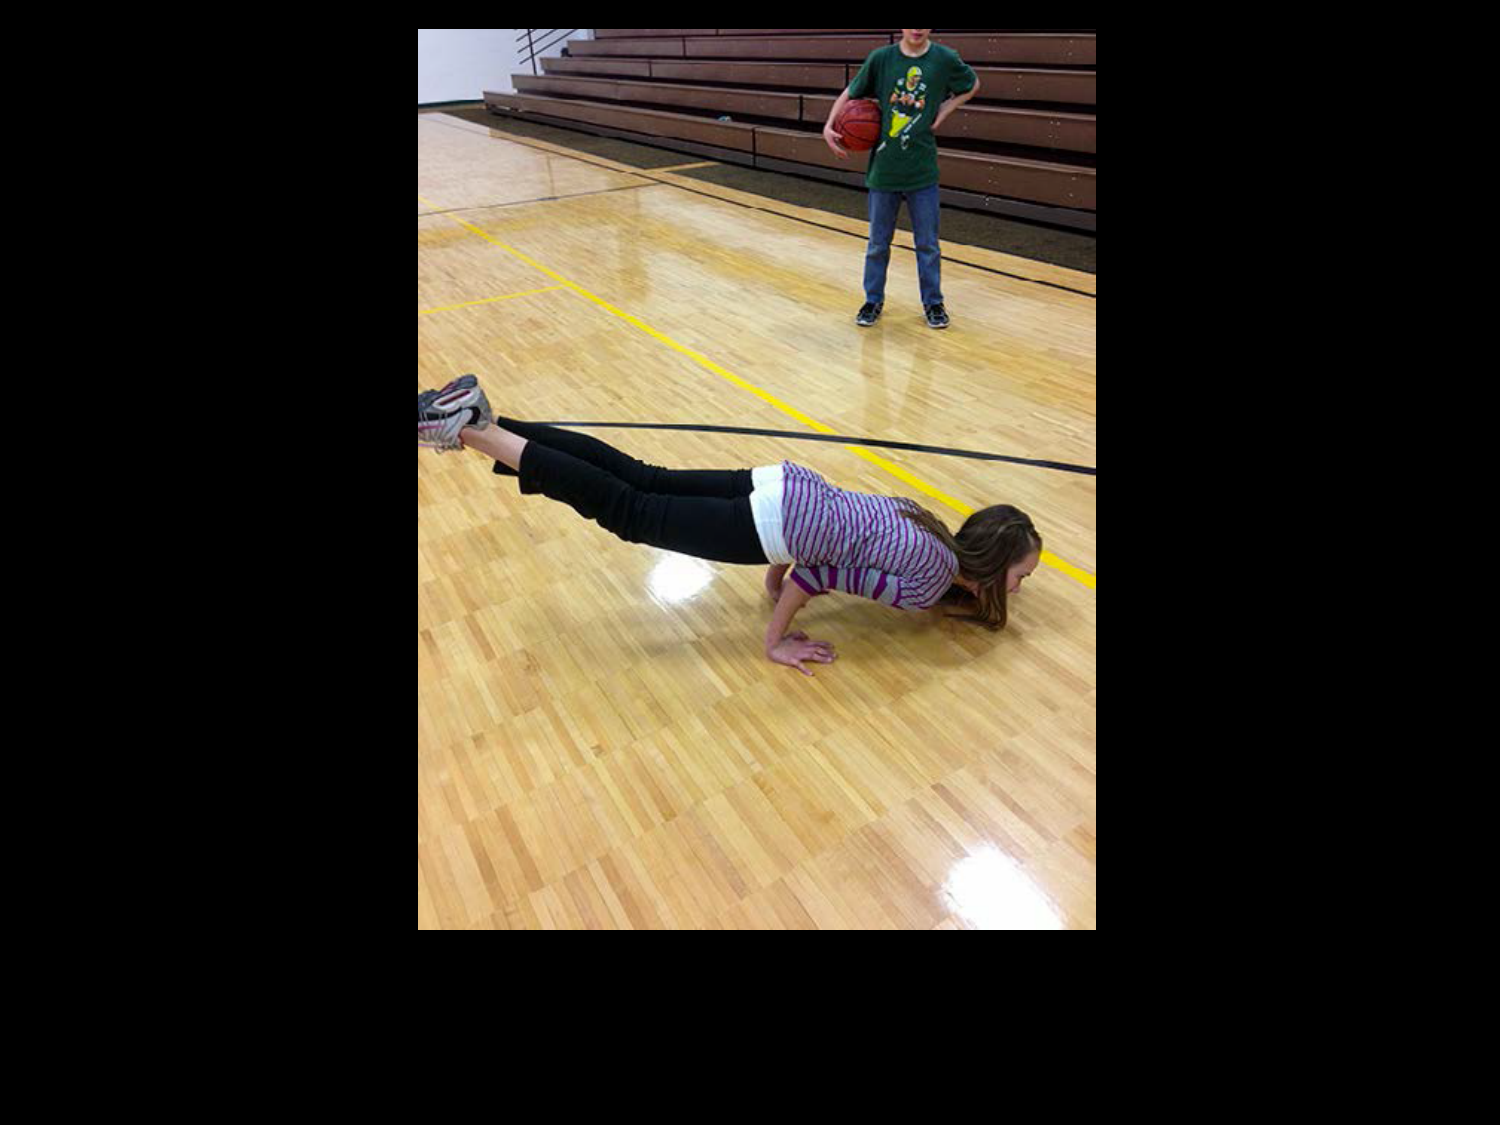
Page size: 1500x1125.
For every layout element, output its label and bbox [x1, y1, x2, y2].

picture [418, 29, 1096, 931]
